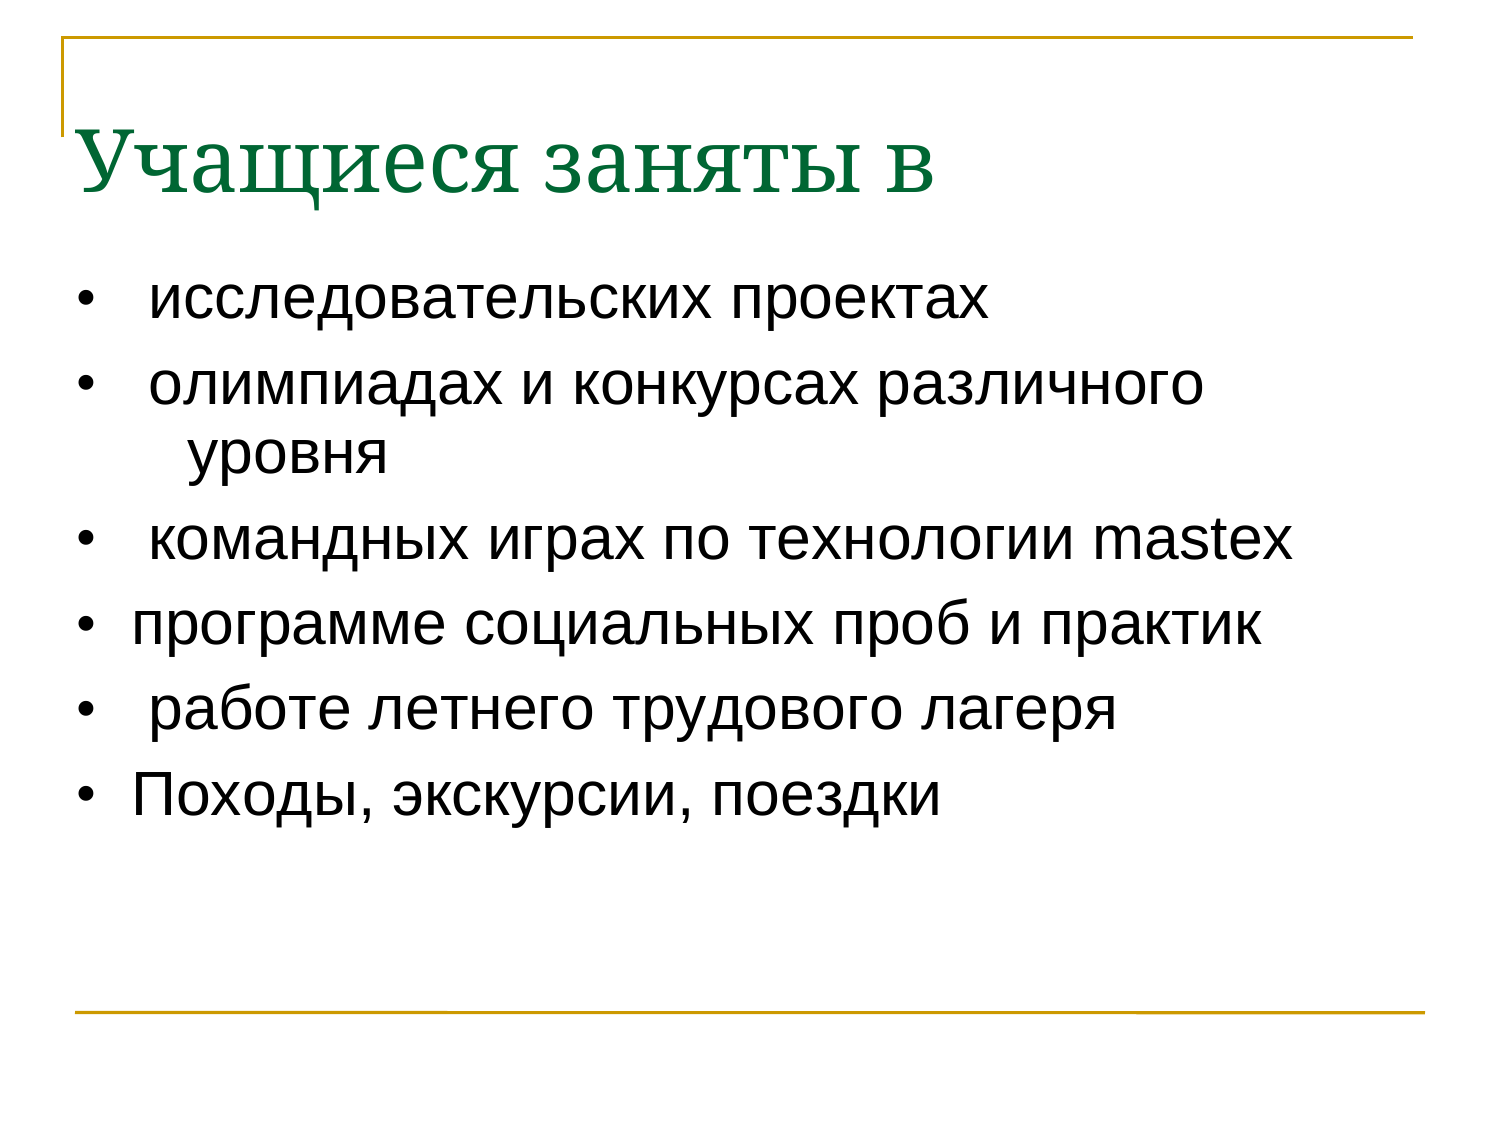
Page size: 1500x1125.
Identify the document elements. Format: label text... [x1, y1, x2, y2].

list исследовательских проектах олимпиадах и конкурсах различного уровня командных играх по технологии mastex программе социальных проб и практик работе летнего трудового лагеря Походы, экскурсии, поездки [75, 262, 1425, 991]
title Учащиеся заняты в [75, 52, 1425, 262]
